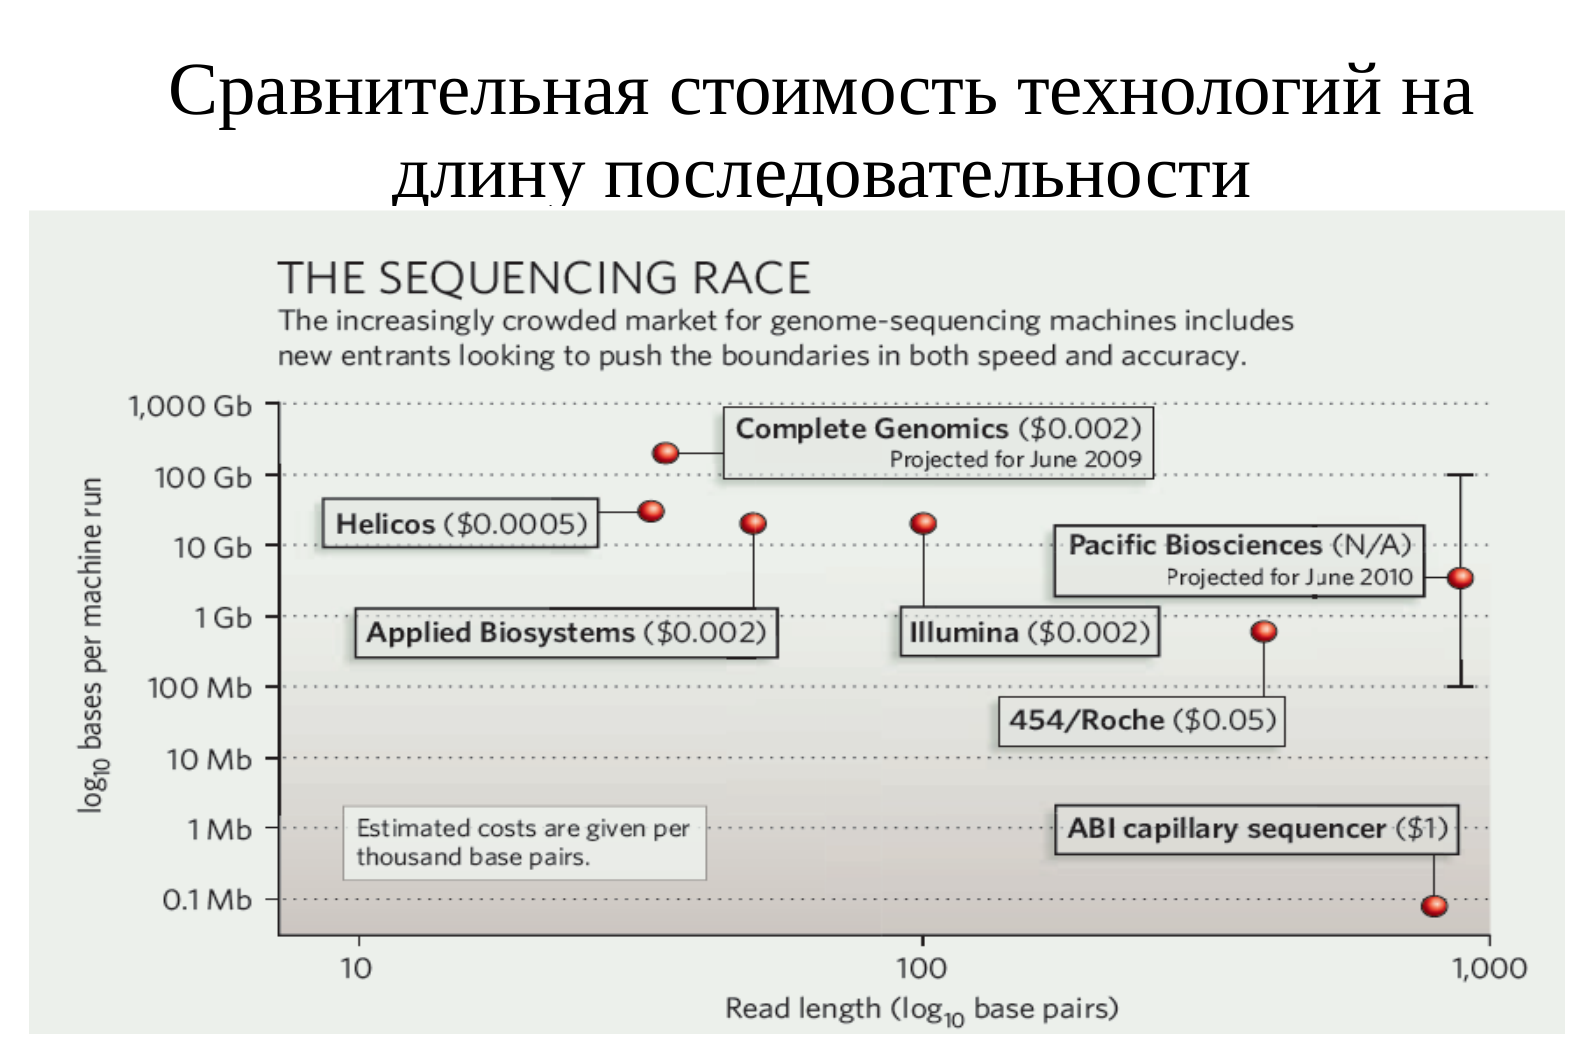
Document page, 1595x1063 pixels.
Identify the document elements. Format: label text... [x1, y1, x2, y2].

picture [29, 206, 1565, 1034]
title Сравнительная стоимость технологий на длину последовательности [79, 42, 1565, 206]
